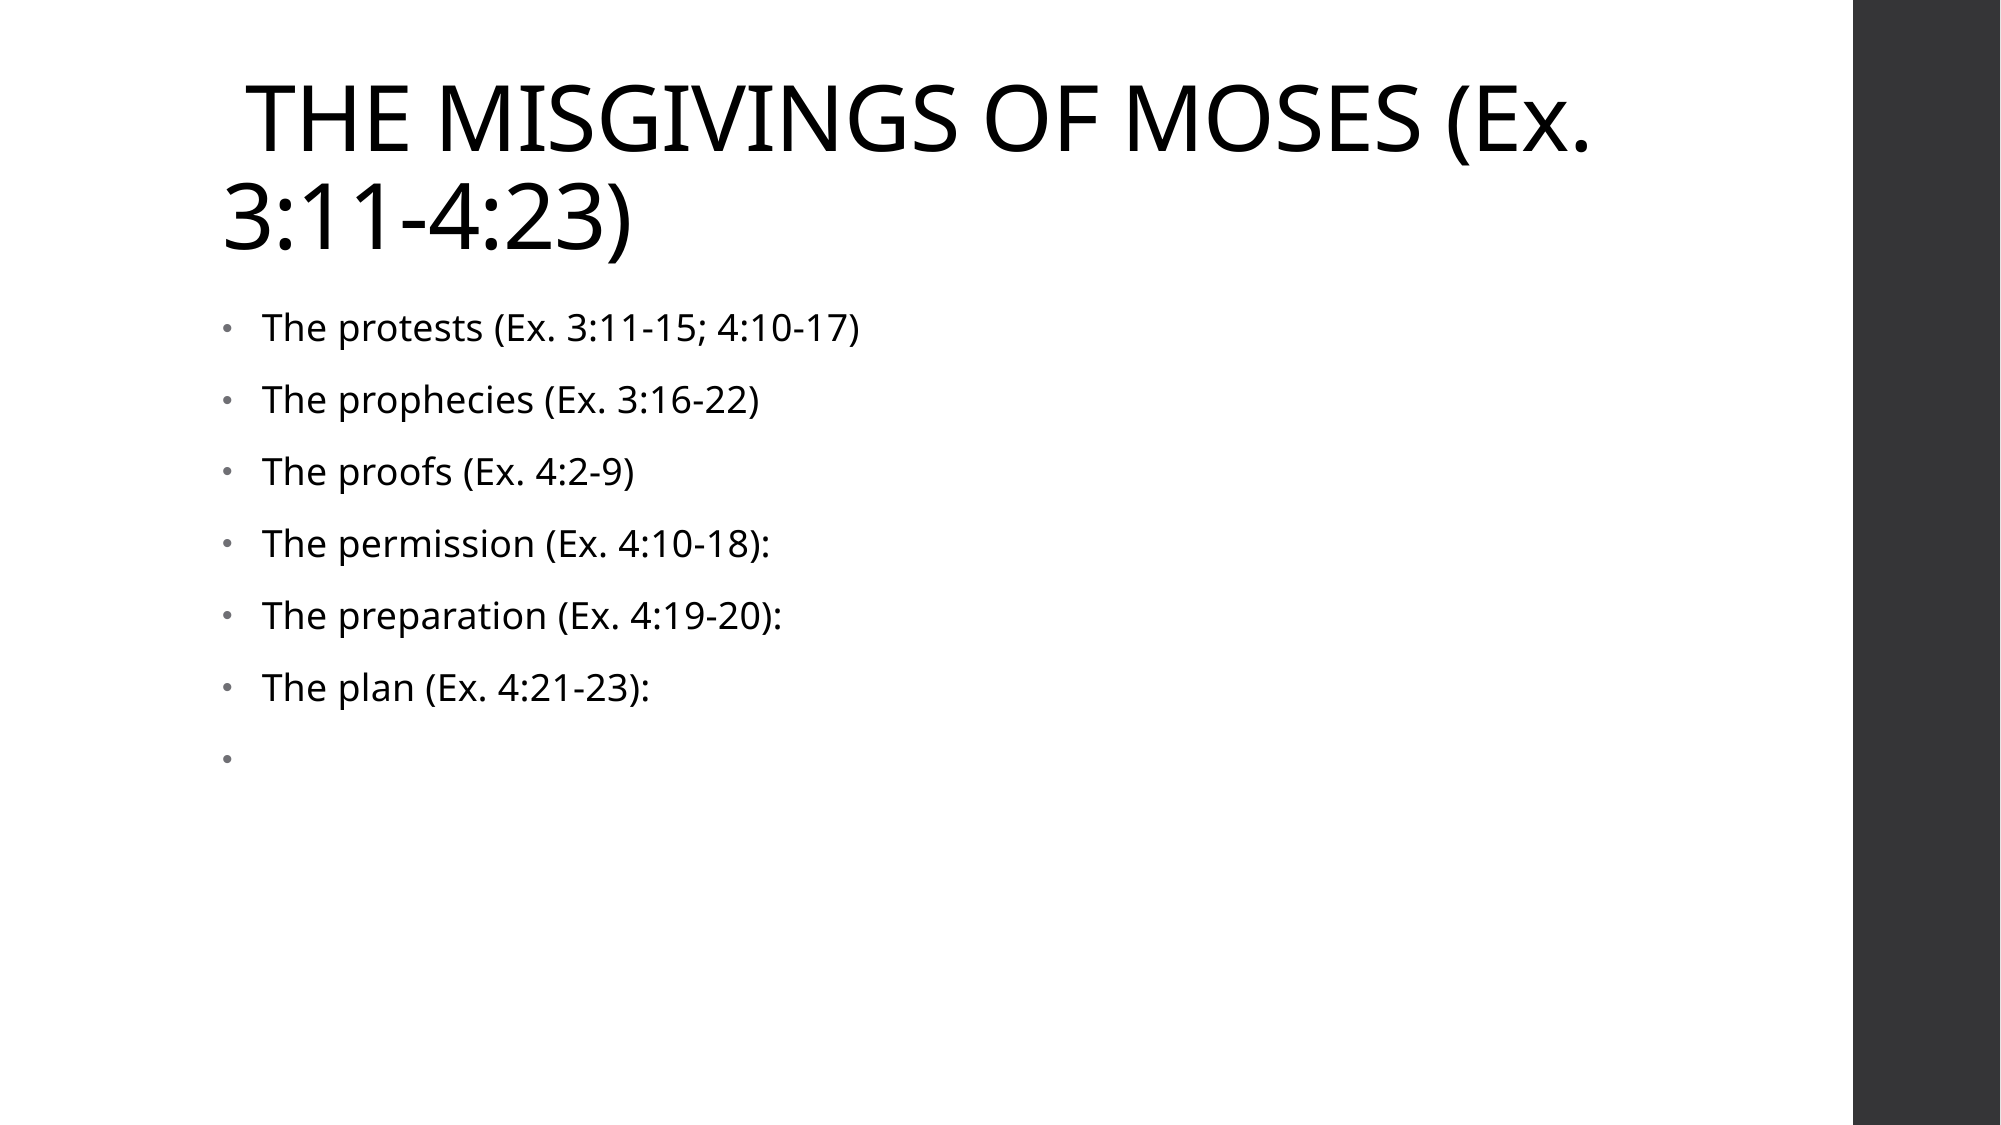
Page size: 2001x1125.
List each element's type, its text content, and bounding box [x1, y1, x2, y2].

list The protests (Ex. 3:11-15; 4:10-17) The prophecies (Ex. 3:16-22) The proofs (Ex. 4:2-9) The permission (Ex. 4:10-18): The preparation (Ex. 4:19-20): The plan (Ex. 4:21-23): [206, 299, 1617, 1014]
title THE MISGIVINGS OF MOSES (Ex. 3:11-4:23) [206, 60, 1797, 278]
